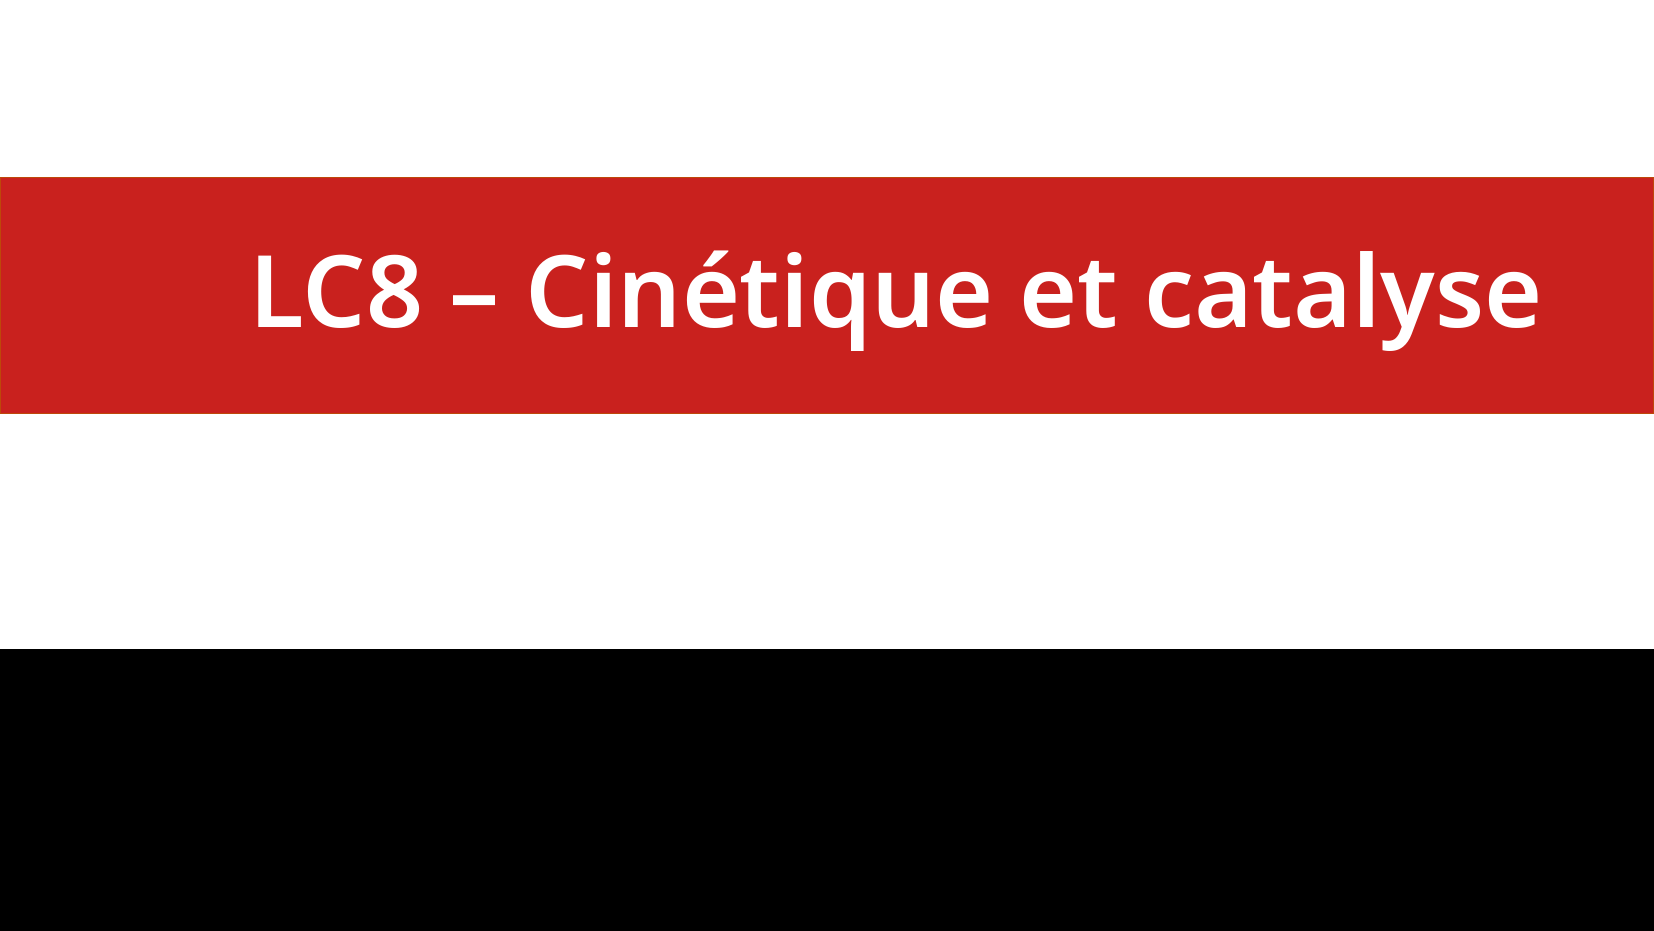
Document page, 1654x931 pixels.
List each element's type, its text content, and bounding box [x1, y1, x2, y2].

text_box LC8 – Cinétique et catalyse [235, 212, 1419, 355]
text_box [0, 649, 1654, 931]
text_box [0, 177, 1654, 414]
